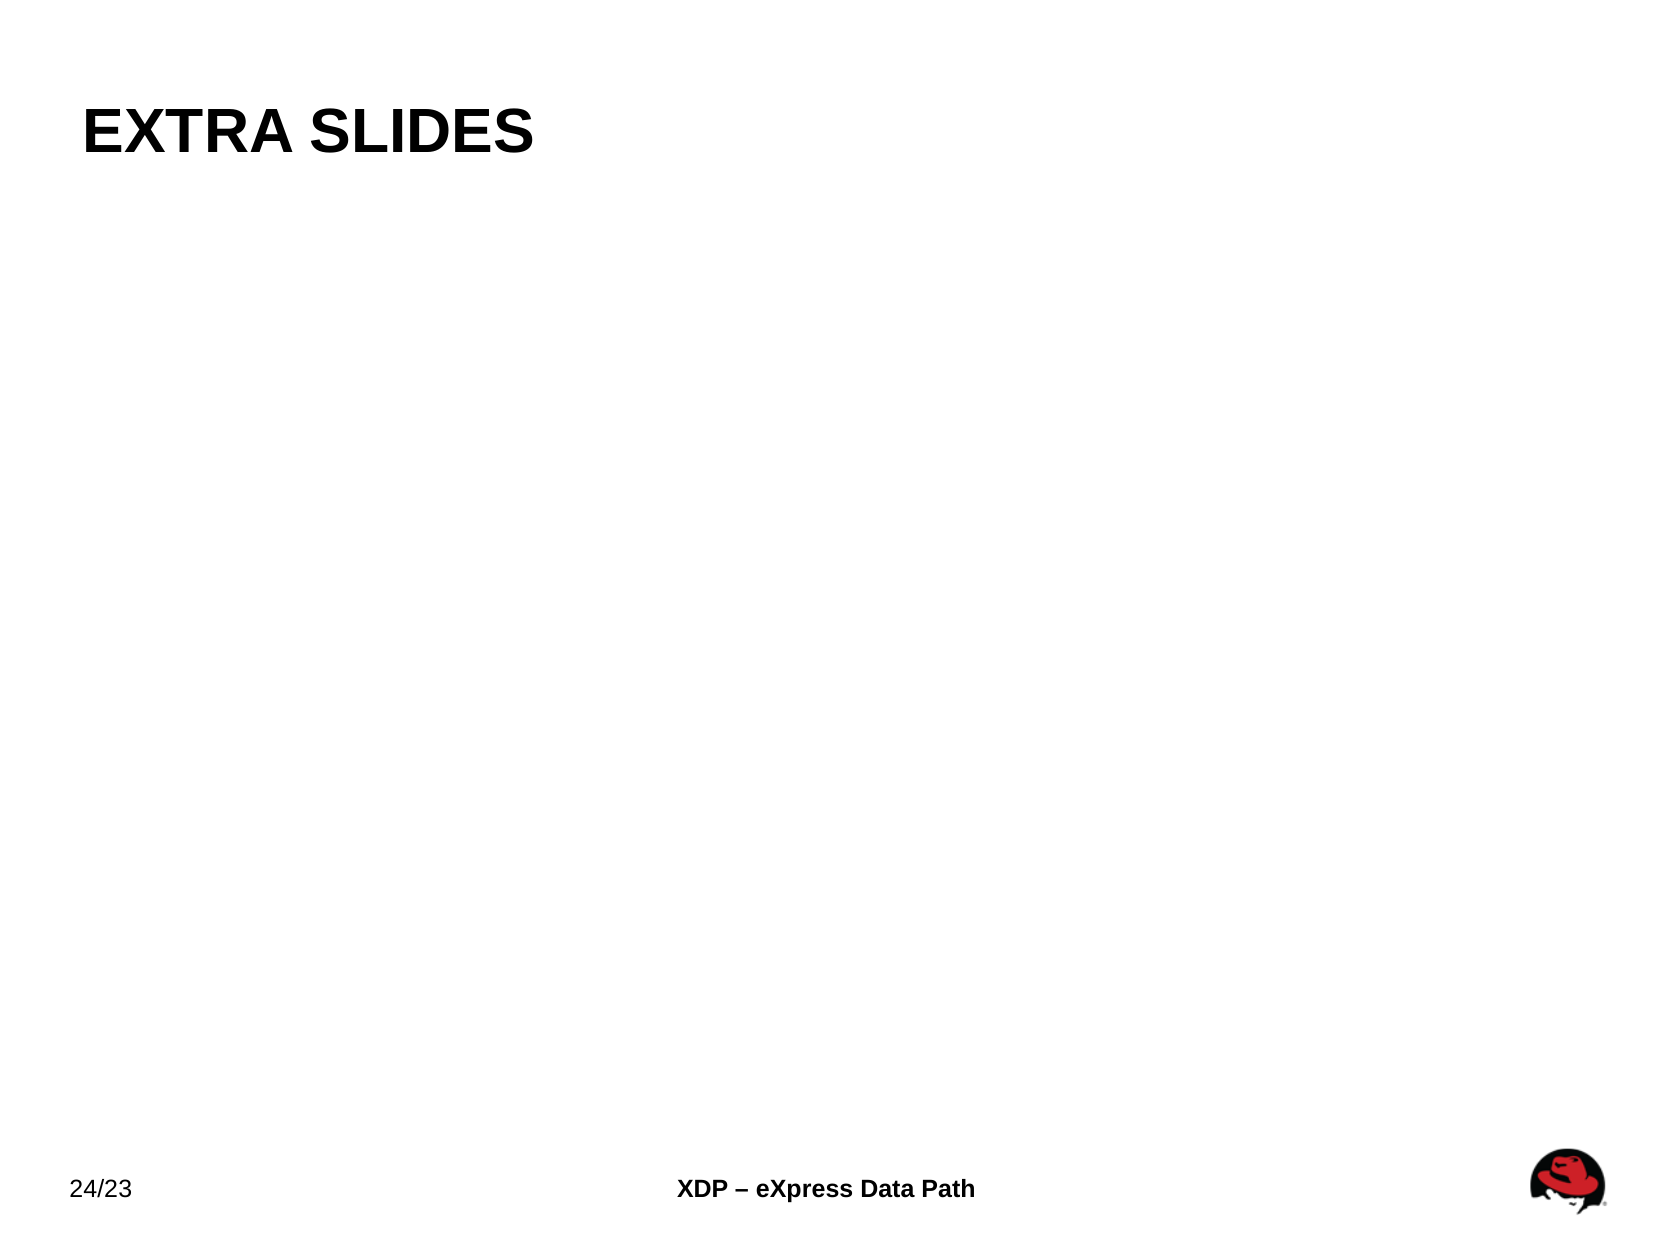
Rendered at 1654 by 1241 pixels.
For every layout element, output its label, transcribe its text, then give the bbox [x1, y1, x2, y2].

picture [1529, 1146, 1613, 1224]
title EXTRA SLIDES [82, 37, 1571, 226]
